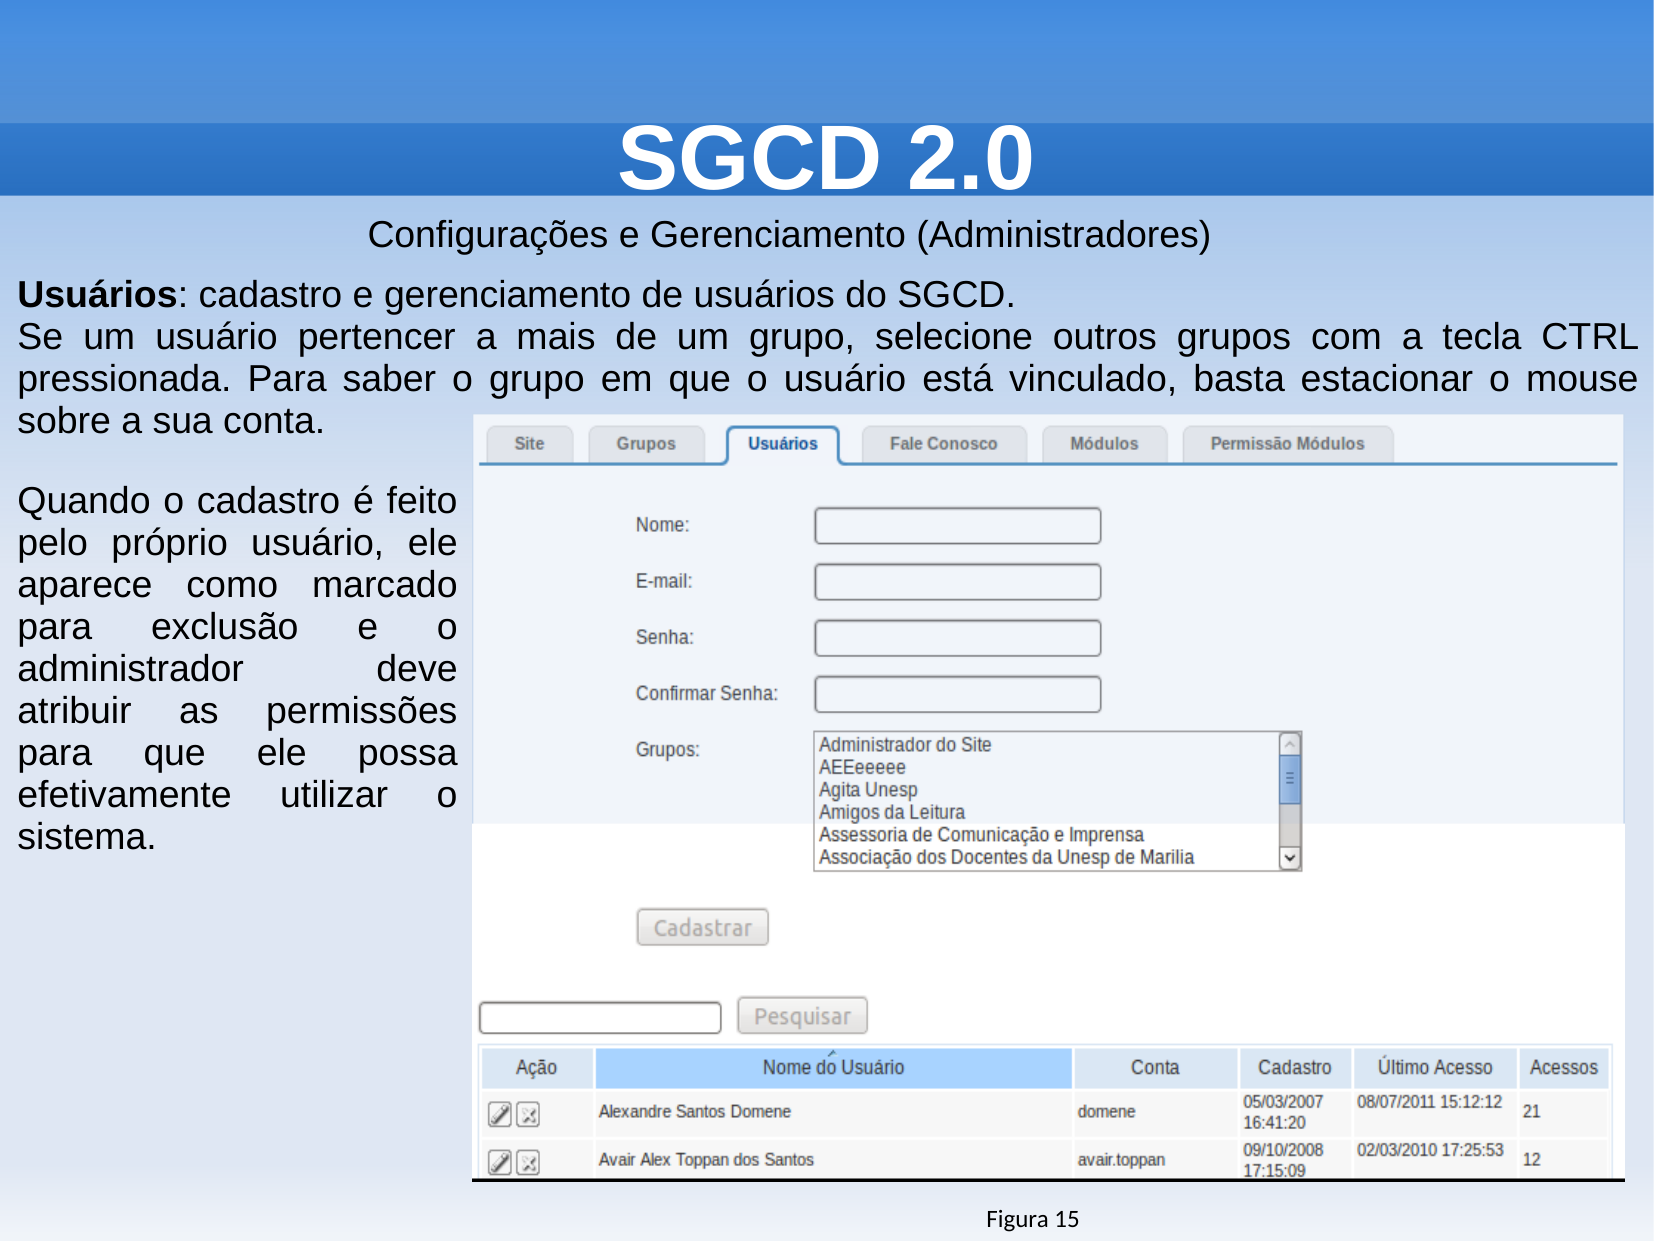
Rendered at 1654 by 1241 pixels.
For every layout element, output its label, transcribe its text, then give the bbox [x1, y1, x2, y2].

picture [0, 0, 1654, 1241]
text_box Figura 15 [885, 1195, 1182, 1241]
text_box Configurações e Gerenciamento (Administradores) [352, 206, 1227, 264]
text_box Usuários: cadastro e gerenciamento de usuários do SGCD. Se um usuário pertencer a mais de um grupo, selecione outros grupos com a tecla CTRL pressionada. Para saber o grupo em que o usuário está vinculado, basta estacionar o mouse sobre a sua conta. [2, 265, 1654, 473]
title SGCD 2.0 [82, 49, 1571, 257]
text_box Quando o cadastro é feito pelo próprio usuário, ele aparece como marcado para exclusão e o administrador deve atribuir as permissões para que ele possa efetivamente utilizar o sistema. [2, 472, 473, 1004]
